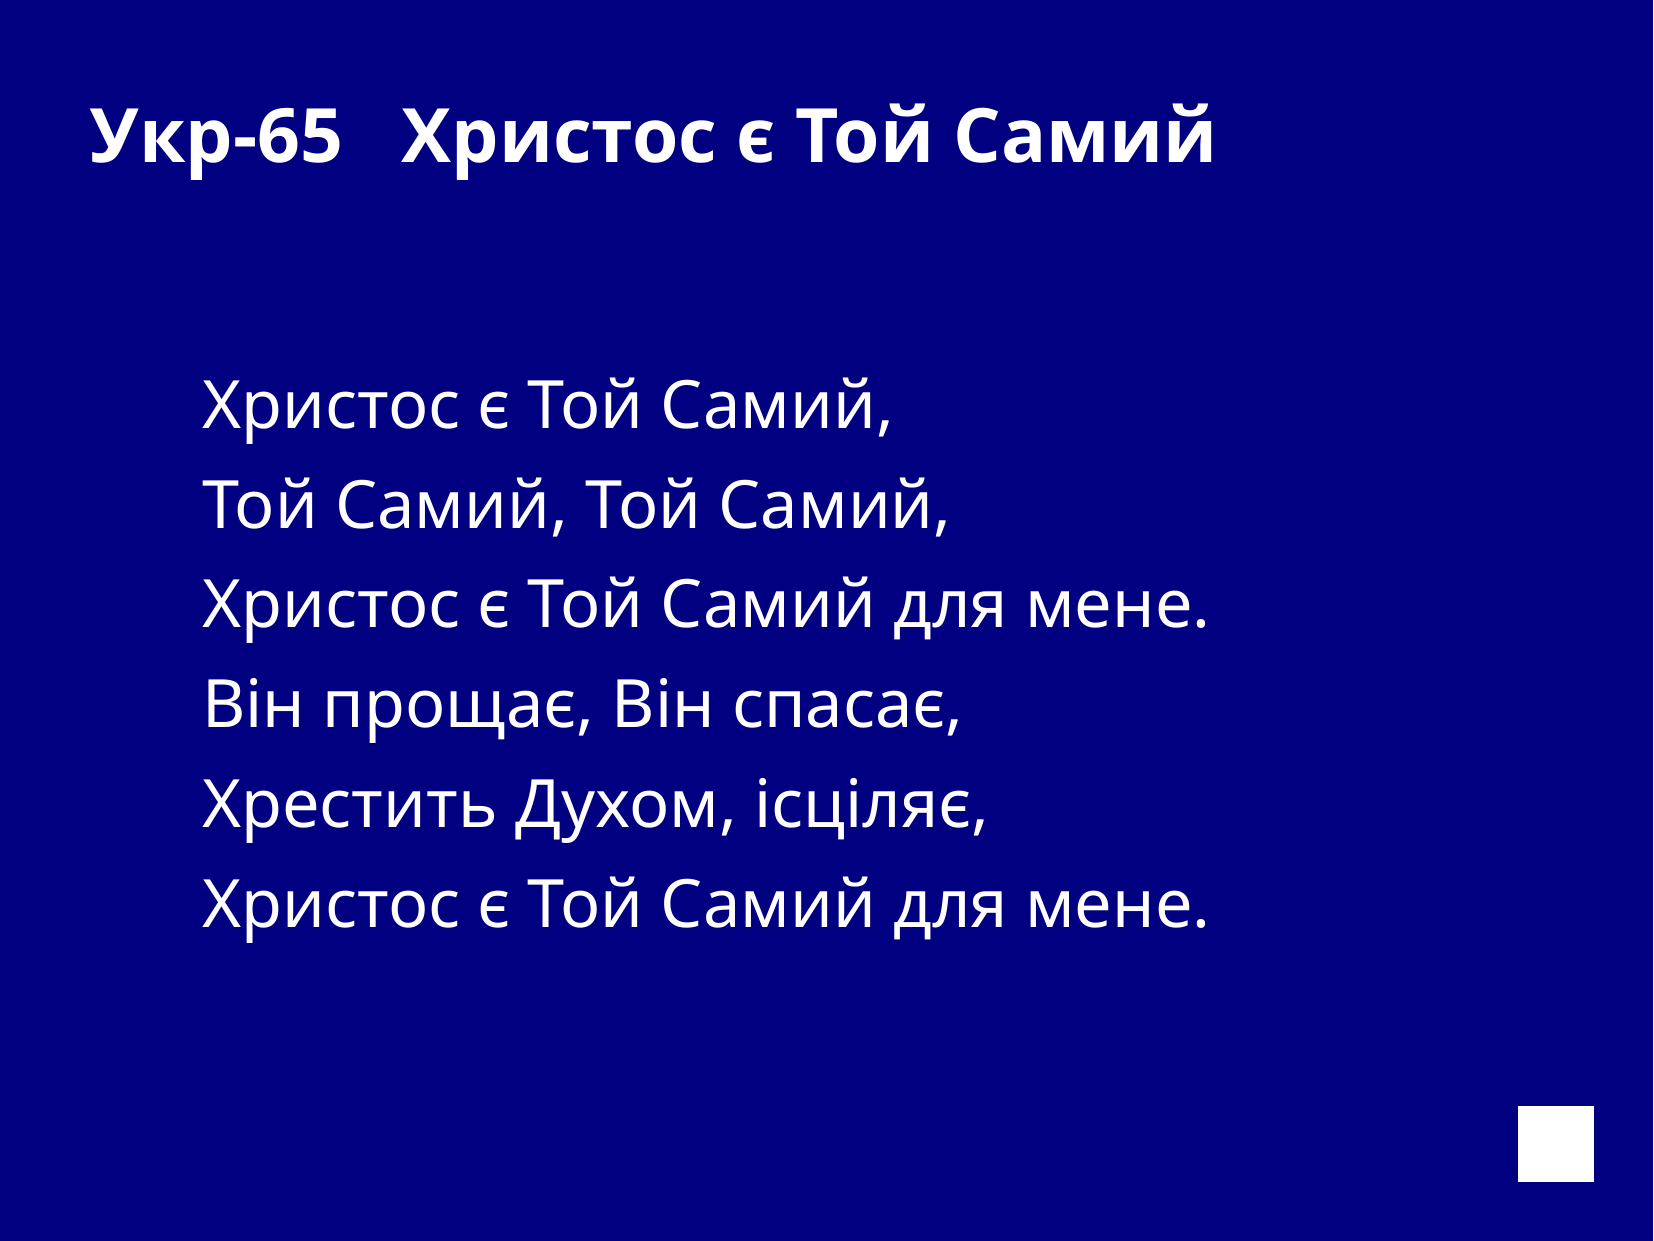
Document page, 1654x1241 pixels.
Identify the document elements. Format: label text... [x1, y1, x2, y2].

text_box Укр-65 Христос є Той Самий [75, 75, 1576, 188]
text_box Христос є Той Самий, Той Самий, Той Самий, Христос є Той Самий для мене. Він прощає, Він спасає, Хрестить Духом, ісціляє, Христос є Той Самий для мене. [75, 188, 1576, 1163]
text_box [1518, 1106, 1594, 1182]
